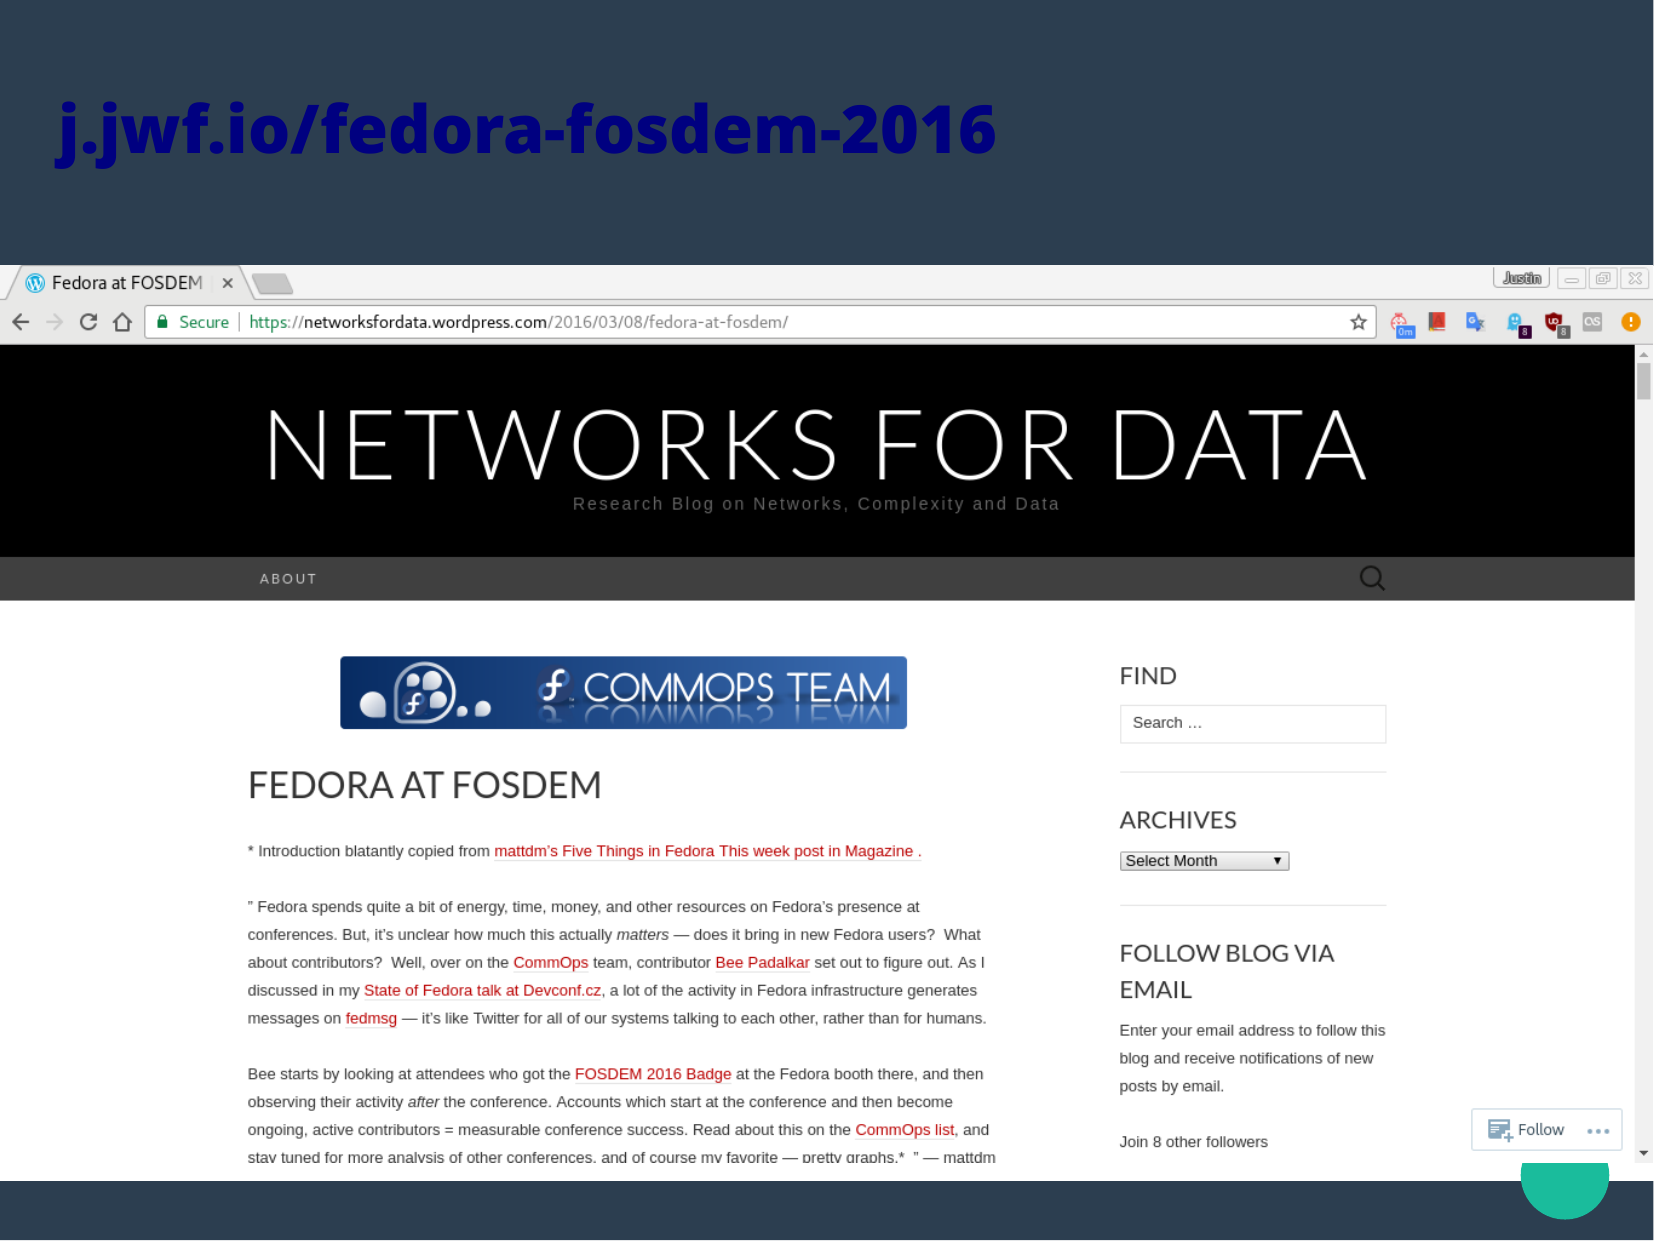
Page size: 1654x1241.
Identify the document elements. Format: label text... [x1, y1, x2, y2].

picture [0, 265, 1653, 1163]
title j.jwf.io/fedora-fosdem-2016 [59, 49, 1595, 207]
